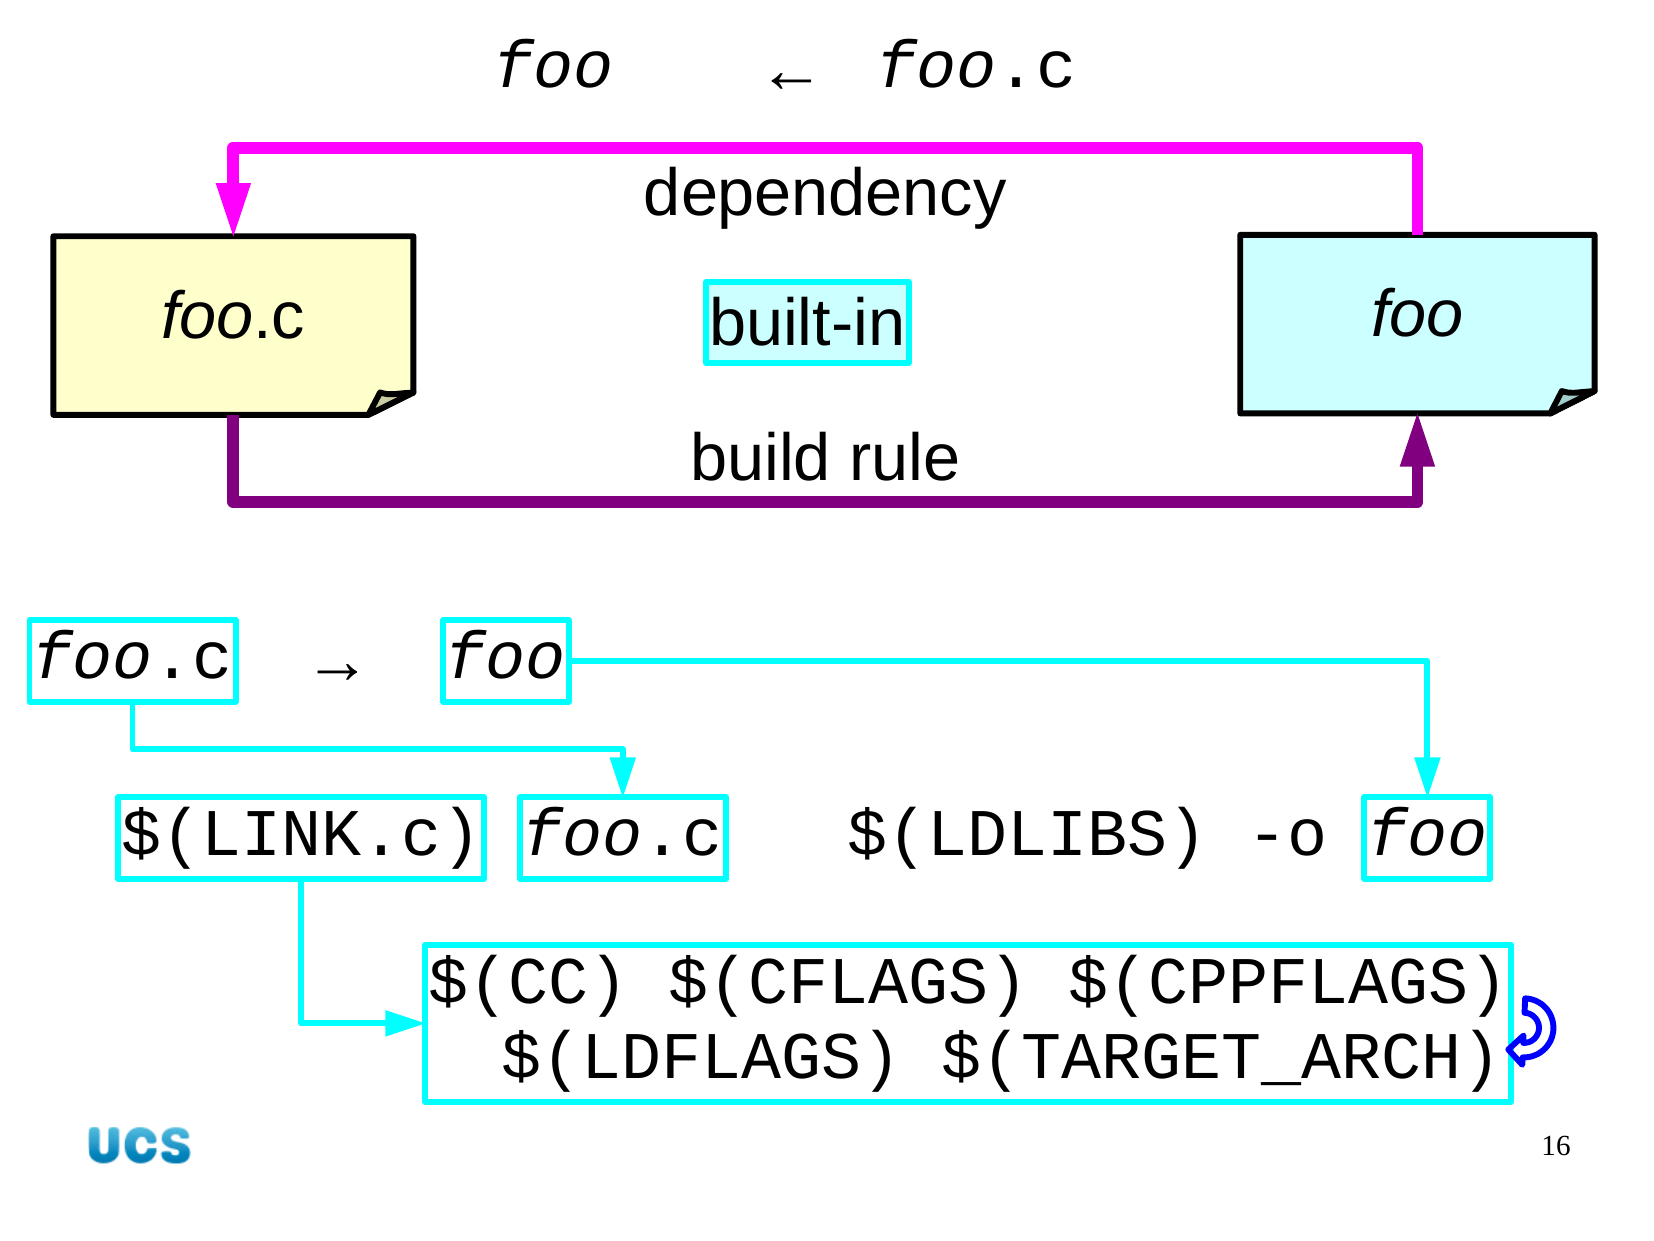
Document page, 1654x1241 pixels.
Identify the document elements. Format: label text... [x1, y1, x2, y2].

text_box ← [755, 29, 829, 111]
text_box foo [490, 29, 617, 112]
text_box foo.c [874, 29, 1081, 112]
text_box foo.c [29, 620, 236, 702]
text_box → [301, 620, 374, 701]
text_box foo.c [53, 236, 414, 415]
text_box foo [1240, 234, 1595, 414]
text_box $(CC) $(CFLAGS) $(CPPFLAGS) $(LDFLAGS) $(TARGET_ARCH) [425, 944, 1512, 1102]
text_box built-in [706, 282, 909, 363]
text_box $(LDLIBS) -o [844, 797, 1331, 879]
text_box foo [1364, 797, 1491, 879]
text_box foo.c [519, 797, 726, 879]
text_box $(LINK.c) [118, 797, 485, 879]
text_box foo [442, 620, 569, 702]
picture [88, 1126, 191, 1165]
